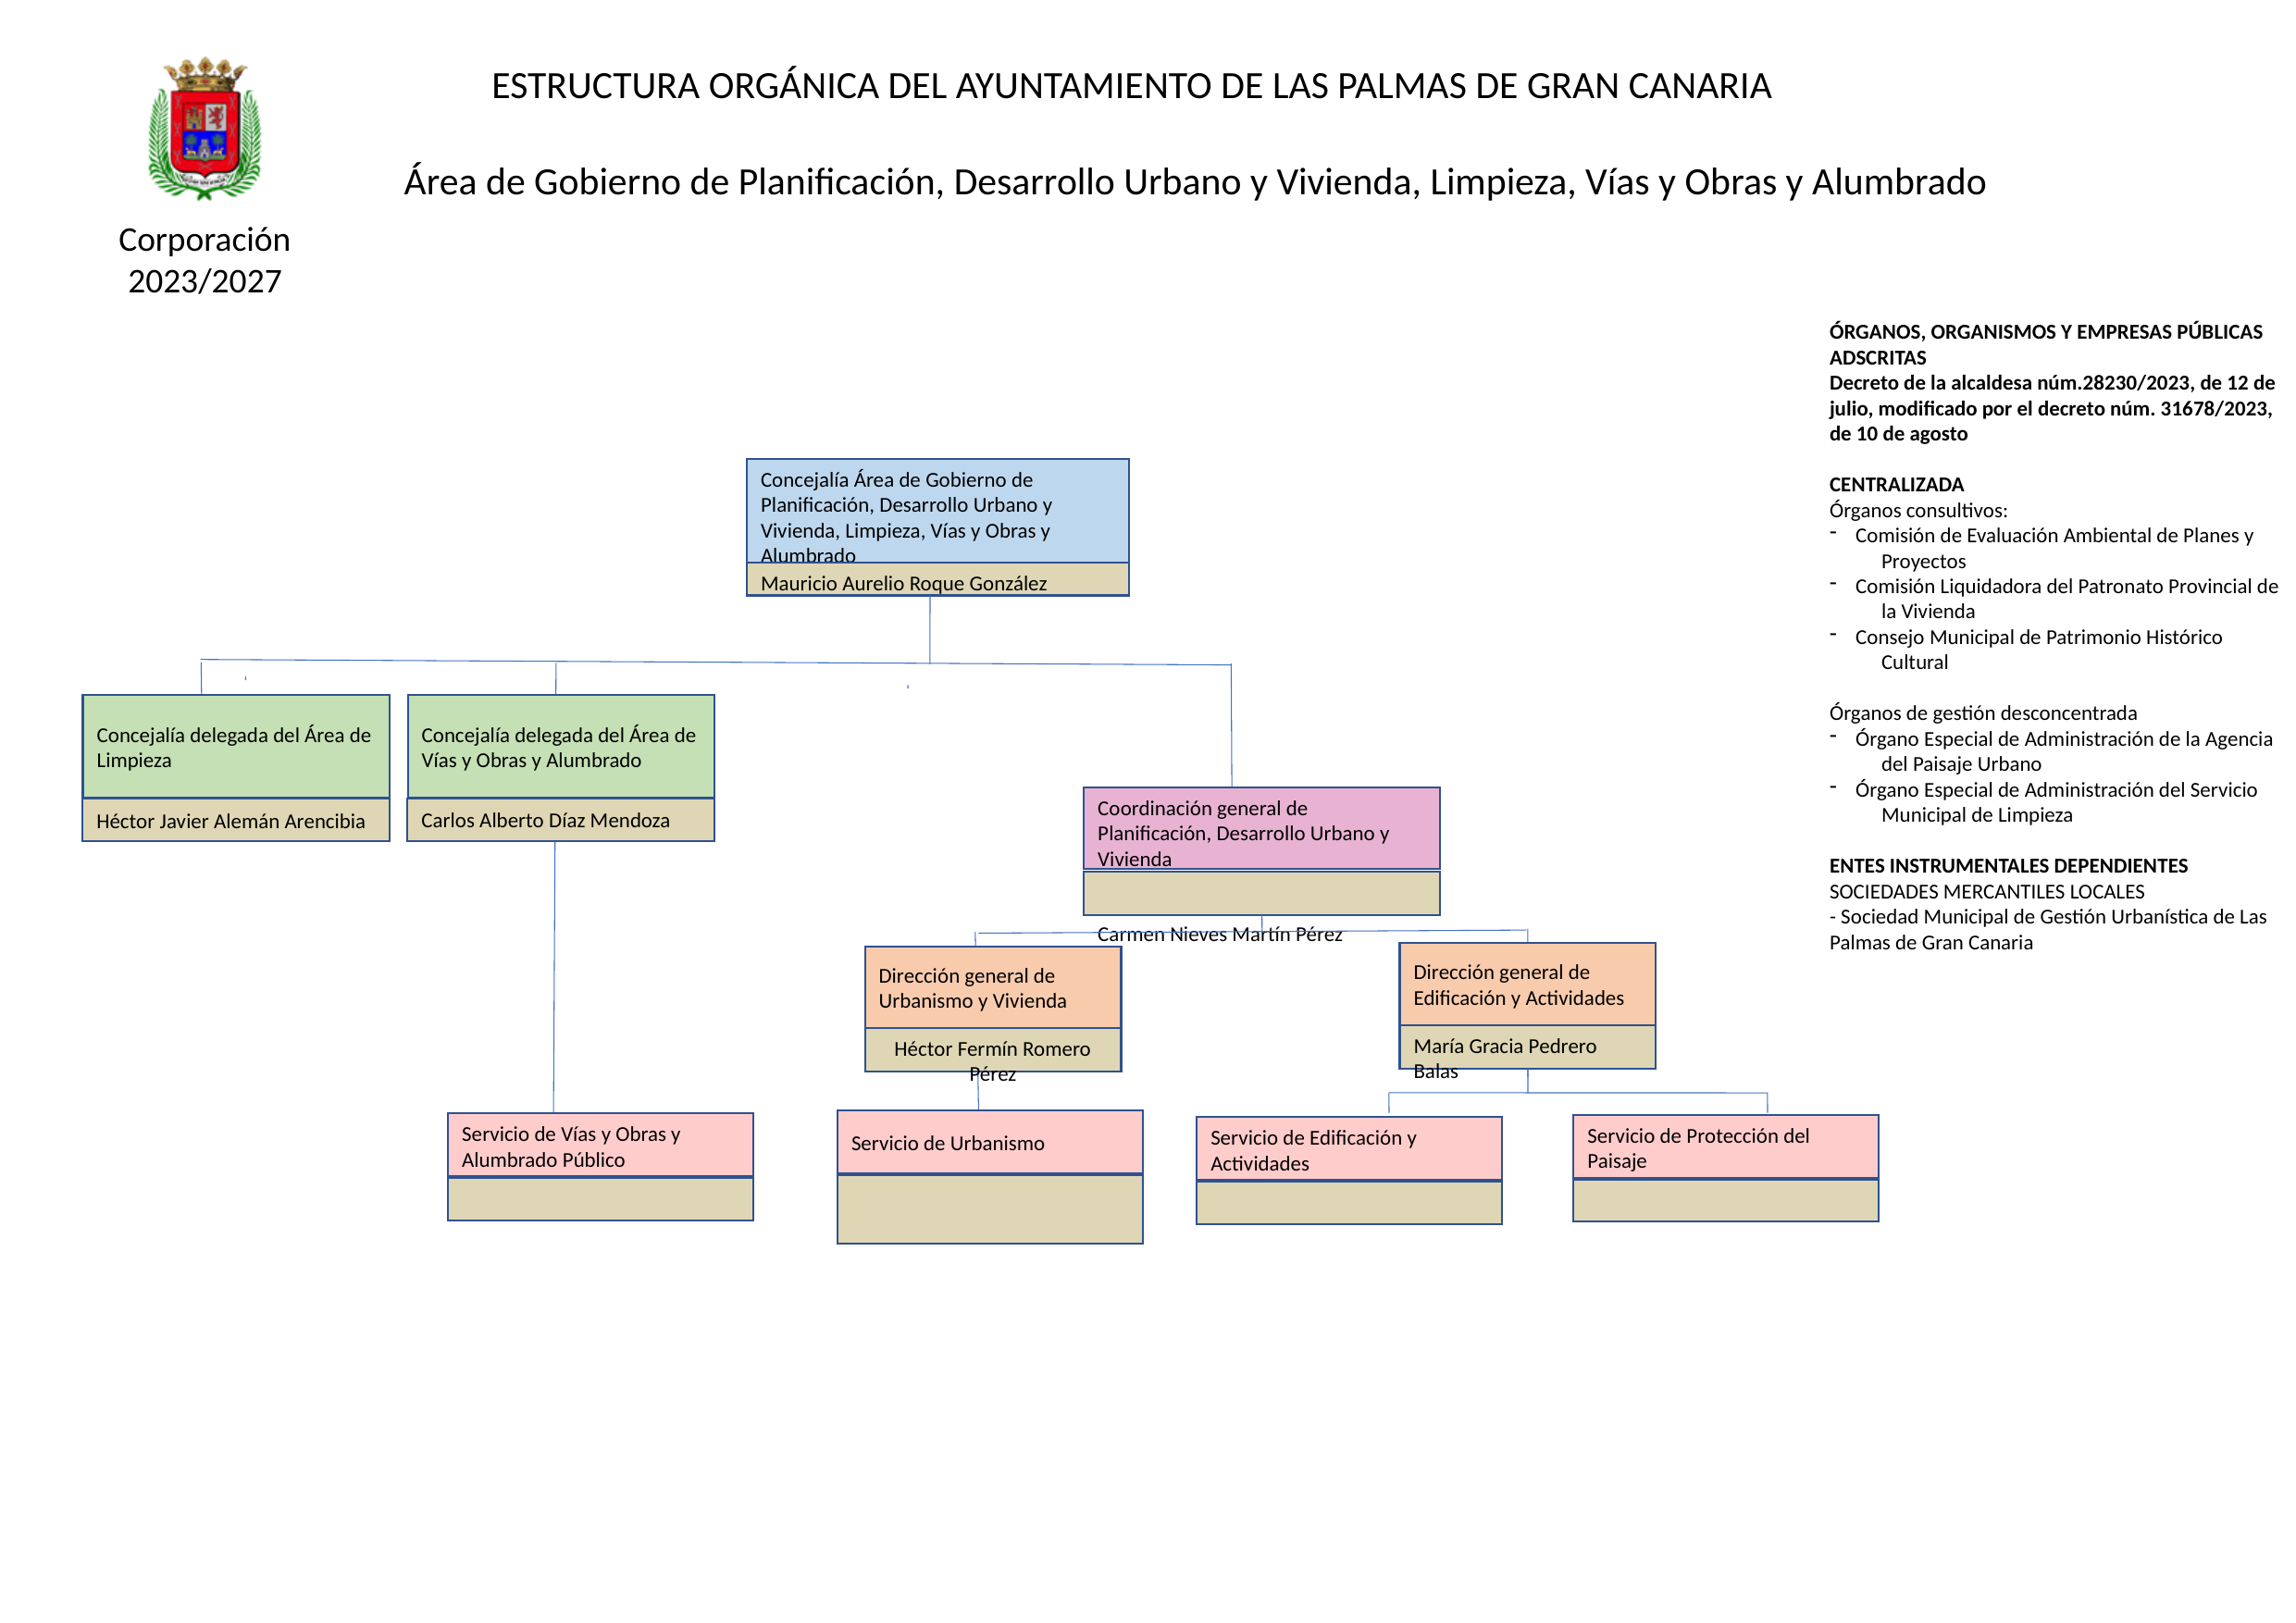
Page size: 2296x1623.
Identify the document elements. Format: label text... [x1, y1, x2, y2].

text_box [1197, 1182, 1502, 1224]
text_box Servicio de Protección del Paisaje [1573, 1115, 1879, 1178]
text_box Mauricio Aurelio Roque González [747, 563, 1129, 596]
text_box Servicio de Edificación y Actividades [1197, 1117, 1502, 1180]
text_box [448, 1178, 753, 1220]
text_box Coordinación general de Planificación, Desarrollo Urbano y Vivienda [1084, 787, 1440, 869]
text_box Carlos Alberto Díaz Mendoza [407, 799, 714, 841]
text_box Dirección general de Urbanismo y Vivienda [865, 947, 1122, 1028]
text_box Héctor Javier Alemán Arencibia [82, 799, 390, 841]
text_box Concejalía delegada del Área de Limpieza [83, 695, 390, 798]
text_box Concejalía delegada del Área de Vías y Obras y Alumbrado [408, 695, 714, 798]
text_box Concejalía Área de Gobierno de Planificación, Desarrollo Urbano y Vivienda, Limpieza, Vías y Obras y Alumbrado [747, 459, 1129, 563]
text_box ÓRGANOS, ORGANISMOS Y EMPRESAS PÚBLICAS ADSCRITAS Decreto de la alcaldesa núm.28230/2023, de 12 de julio, modificado por el decreto núm. 31678/2023, de 10 de agosto CENTRALIZADA Órganos consultivos: Comisión de Evaluación Ambiental de Planes y Proyectos Comisión Liquidadora del Patronato Provincial de la Vivienda Consejo Municipal de Patrimonio Histórico Cultural Órganos de gestión desconcentrada Órgano Especial de Administración de la Agencia del Paisaje Urbano Órgano Especial de Administración del Servicio Municipal de Limpieza ENTES INSTRUMENTALES DEPENDIENTES SOCIEDADES MERCANTILES LOCALES - Sociedad Municipal de Gestión Urbanística de Las Palmas de Gran Canaria [1816, 312, 2295, 960]
text_box Servicio de Vías y Obras y Alumbrado Público [448, 1113, 753, 1177]
text_box [838, 1175, 1143, 1244]
text_box Dirección general de Edificación y Actividades [1400, 943, 1656, 1025]
text_box María Gracia Pedrero Balas [1400, 1025, 1656, 1069]
text_box Servicio de Urbanismo [838, 1110, 1143, 1173]
picture [146, 53, 263, 204]
text_box Héctor Fermín Romero Pérez [865, 1028, 1122, 1072]
text_box Carmen Nieves Martín Pérez [1084, 872, 1440, 915]
text_box Corporación 2023/2027 [82, 209, 328, 306]
text_box Área de Gobierno de Planificación, Desarrollo Urbano y Vivienda, Limpieza, Vías y Obras y Alumbrado [391, 149, 2208, 209]
text_box ESTRUCTURA ORGÁNICA DEL AYUNTAMIENTO DE LAS PALMAS DE GRAN CANARIA [478, 53, 1787, 113]
text_box [1573, 1180, 1879, 1221]
